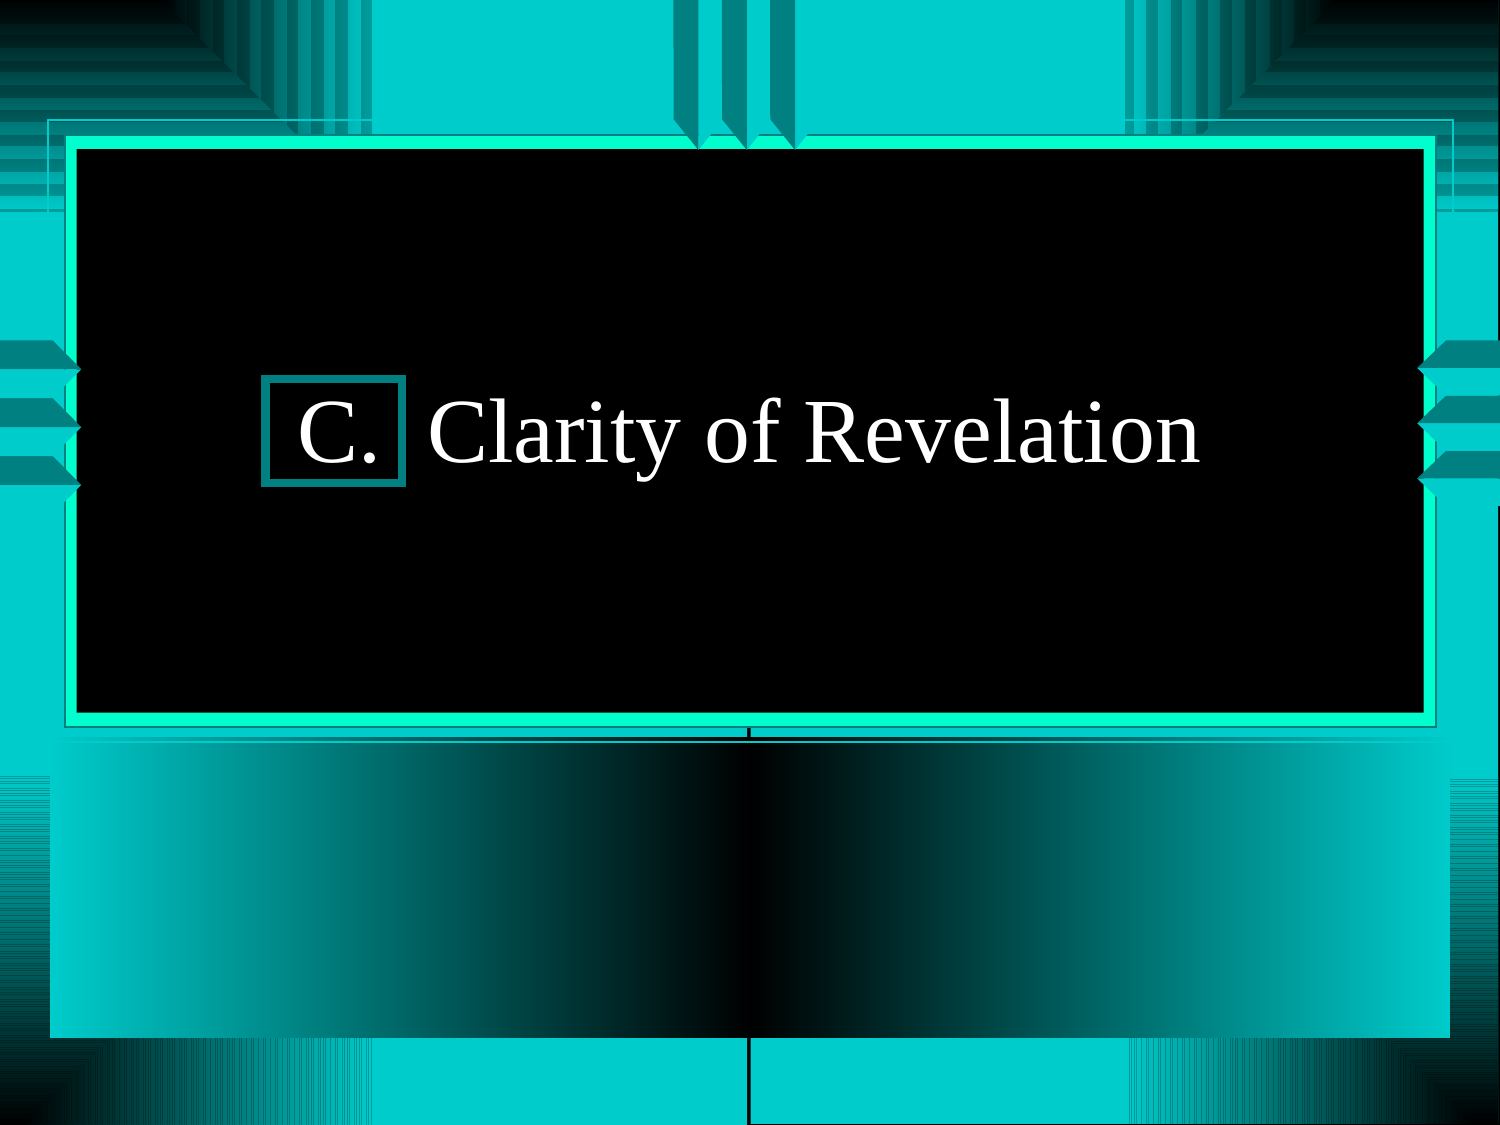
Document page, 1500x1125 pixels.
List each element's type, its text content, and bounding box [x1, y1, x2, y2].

title C. Clarity of Revelation [112, 337, 1388, 526]
